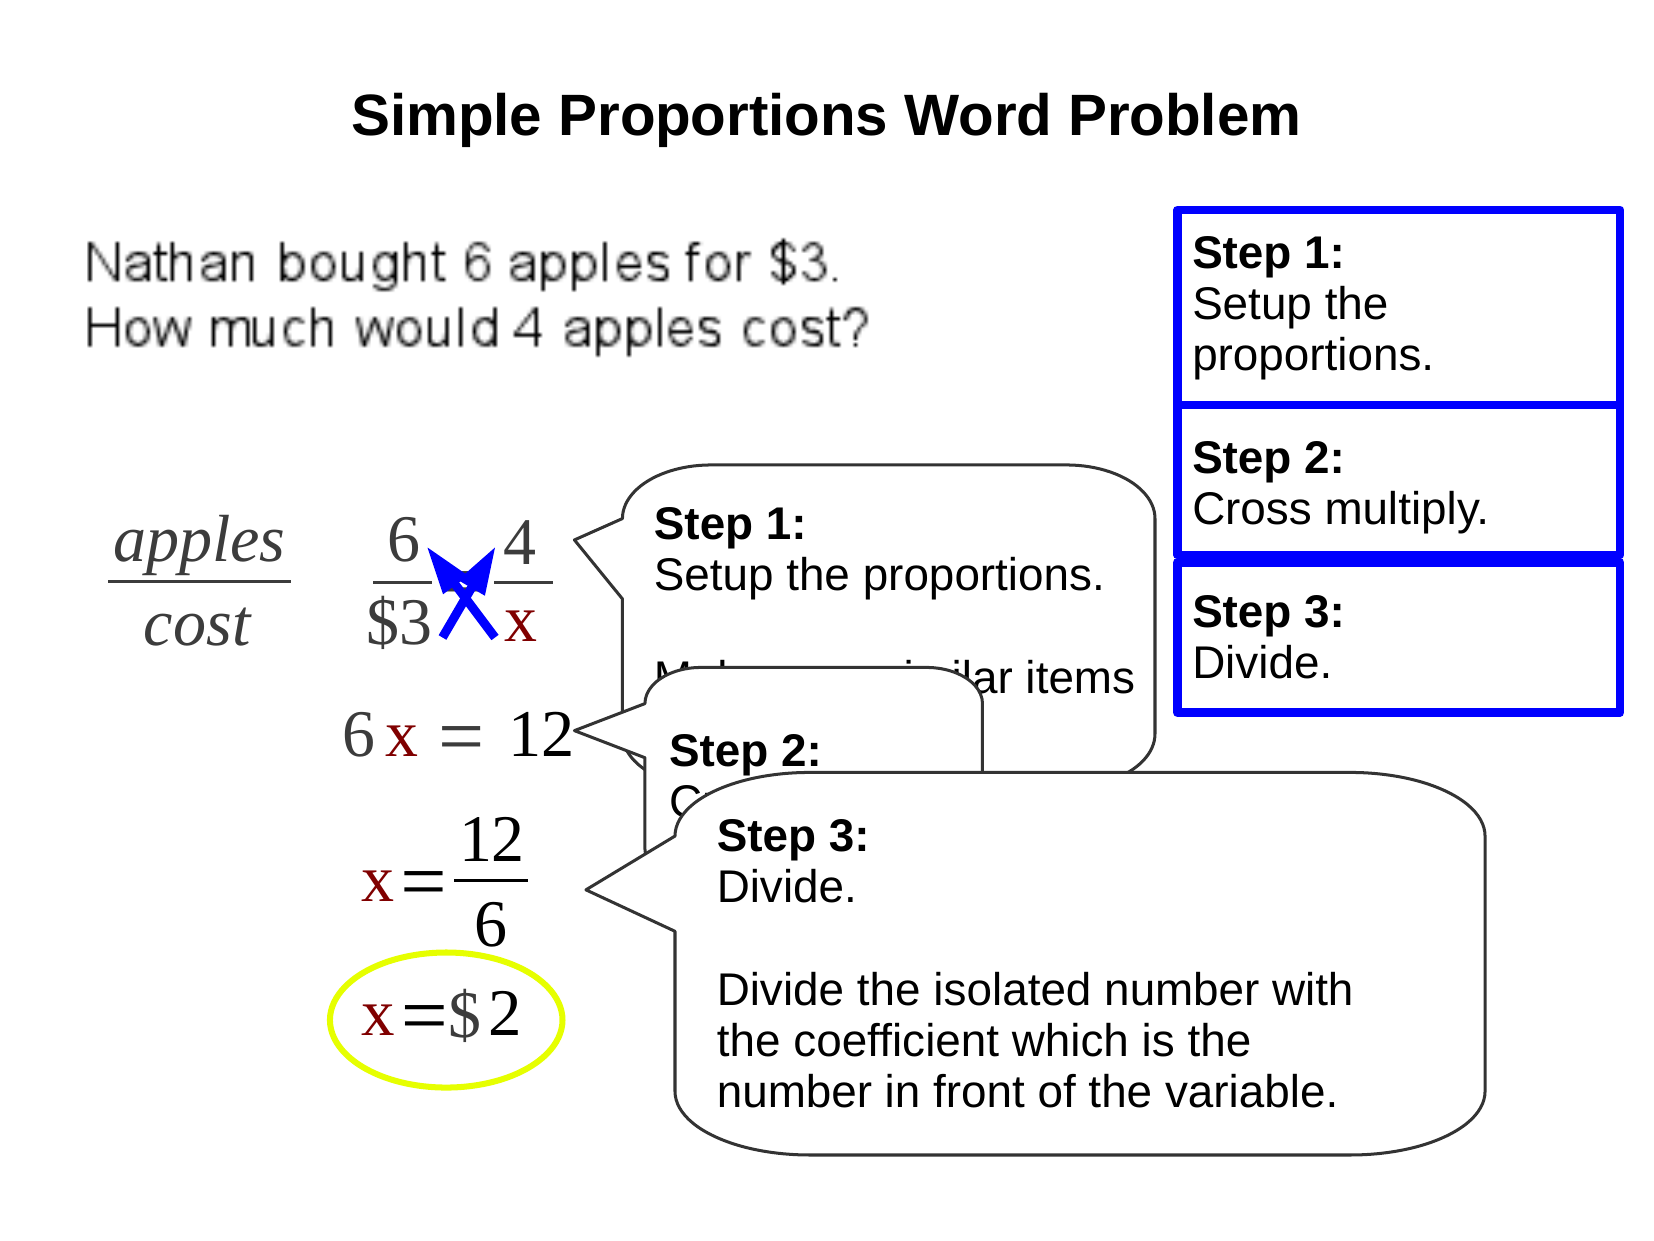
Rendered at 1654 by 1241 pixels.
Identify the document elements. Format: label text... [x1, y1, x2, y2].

text_box Step 2: Cross Multiply. [582, 667, 983, 853]
text_box Simple Proportions Word Problem [1182, 214, 1319, 219]
chart [352, 802, 538, 961]
text_box Step 1: Setup the proportions. Step 2: Cross multiply. Step 3: Divide. [1177, 219, 1636, 750]
text_box Step 1: Setup the proportions. Step 2: Cross multiply. Step 3: Divide. [1182, 409, 1616, 551]
chart [502, 697, 582, 772]
chart [360, 502, 563, 661]
chart [99, 502, 301, 661]
text_box Step 1: Setup the proportions. Step 2: Cross multiply. Step 3: Divide. [1182, 567, 1616, 708]
text_box Step 1: Setup the proportions. Step 2: Cross multiply. Step 3: Divide. [1182, 219, 1616, 401]
text_box Step 1: Setup the proportions. Make sure similar items are aligned. [574, 464, 1156, 772]
chart [336, 697, 495, 772]
chart [405, 956, 487, 961]
text_box Step 3: Divide. Divide the isolated number with the coefficient which is the number in front of the variable. [585, 772, 1486, 1156]
picture [86, 217, 1013, 413]
text_box Simple Proportions Word Problem [335, 75, 1319, 223]
chart [352, 976, 529, 1052]
